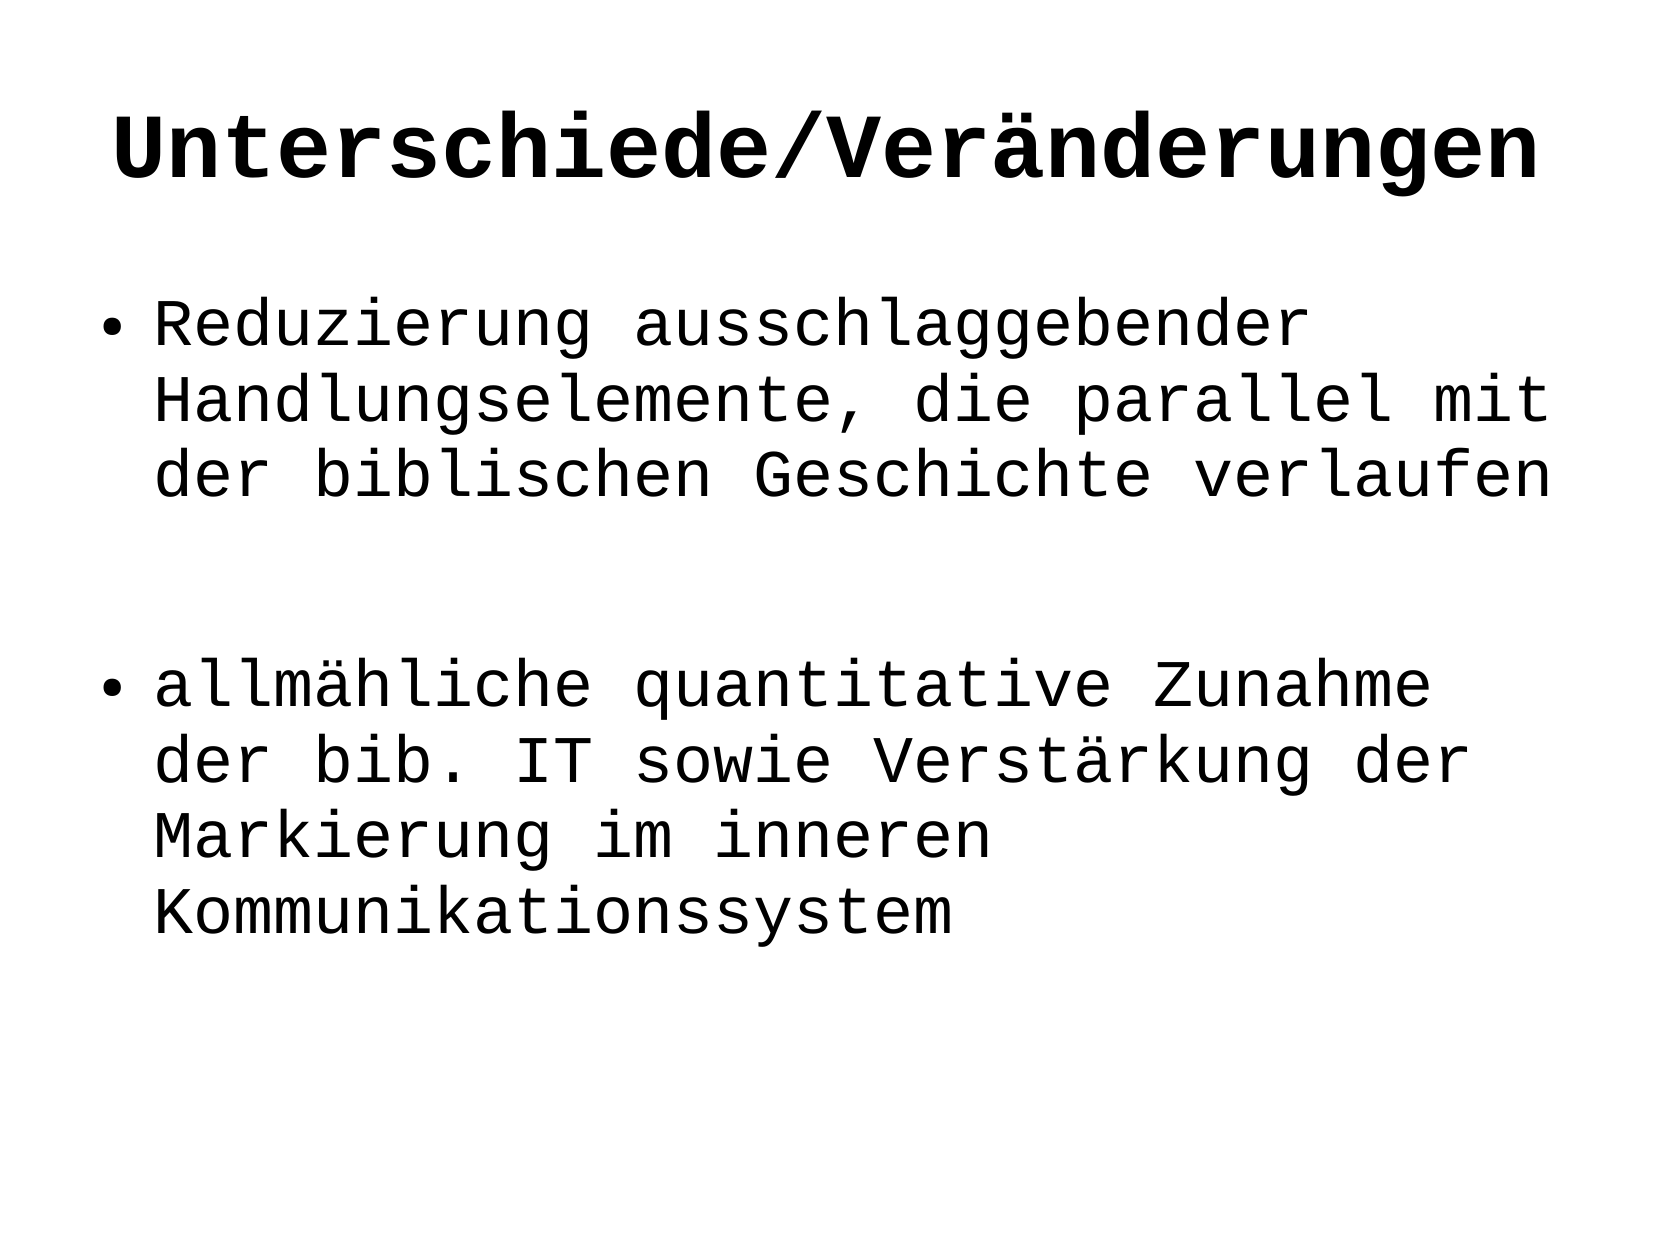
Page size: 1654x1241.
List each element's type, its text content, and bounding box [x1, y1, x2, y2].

list Reduzierung ausschlaggebender Handlungselemente, die parallel mit der biblischen Geschichte verlaufen allmähliche quantitative Zunahme der bib. IT sowie Verstärkung der Markierung im inneren Kommunikationssystem [82, 290, 1571, 1109]
title Unterschiede/Veränderungen [82, 49, 1571, 257]
